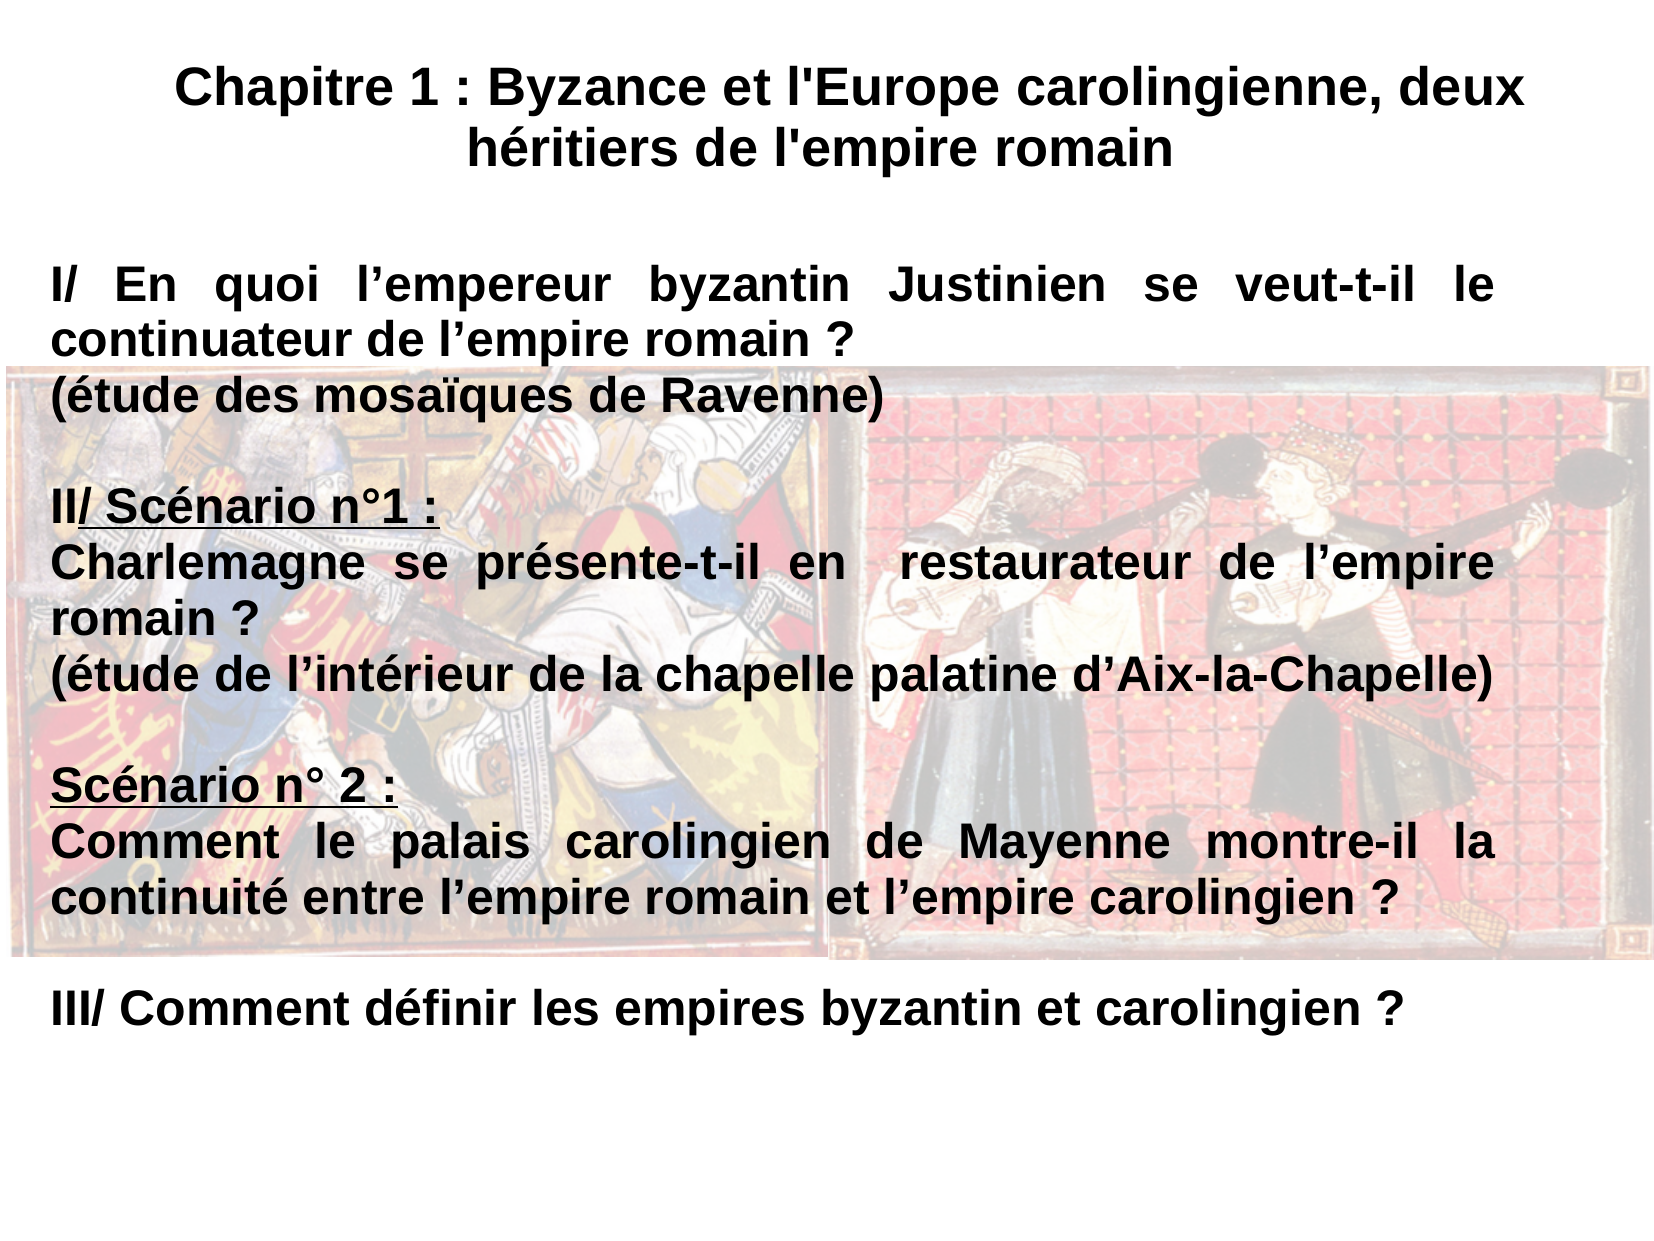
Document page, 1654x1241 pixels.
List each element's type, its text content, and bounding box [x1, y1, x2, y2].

text_box Chapitre 1 : Byzance et l'Europe carolingienne, deux héritiers de l'empire romain [0, 49, 1654, 1165]
text_box I/ En quoi l’empereur byzantin Justinien se veut-t-il le continuateur de l’empire romain ? (étude des mosaïques de Ravenne) II/ Scénario n°1 : Charlemagne se présente-t-il en restaurateur de l’empire romain ? (étude de l’intérieur de la chapelle palatine d’Aix-la-Chapelle) Scénario n° 2 : Comment le palais carolingien de Mayenne montre-il la continuité entre l’empire romain et l’empire carolingien ? III/ Comment définir les empires byzantin et carolingien ? [35, 248, 1589, 1134]
